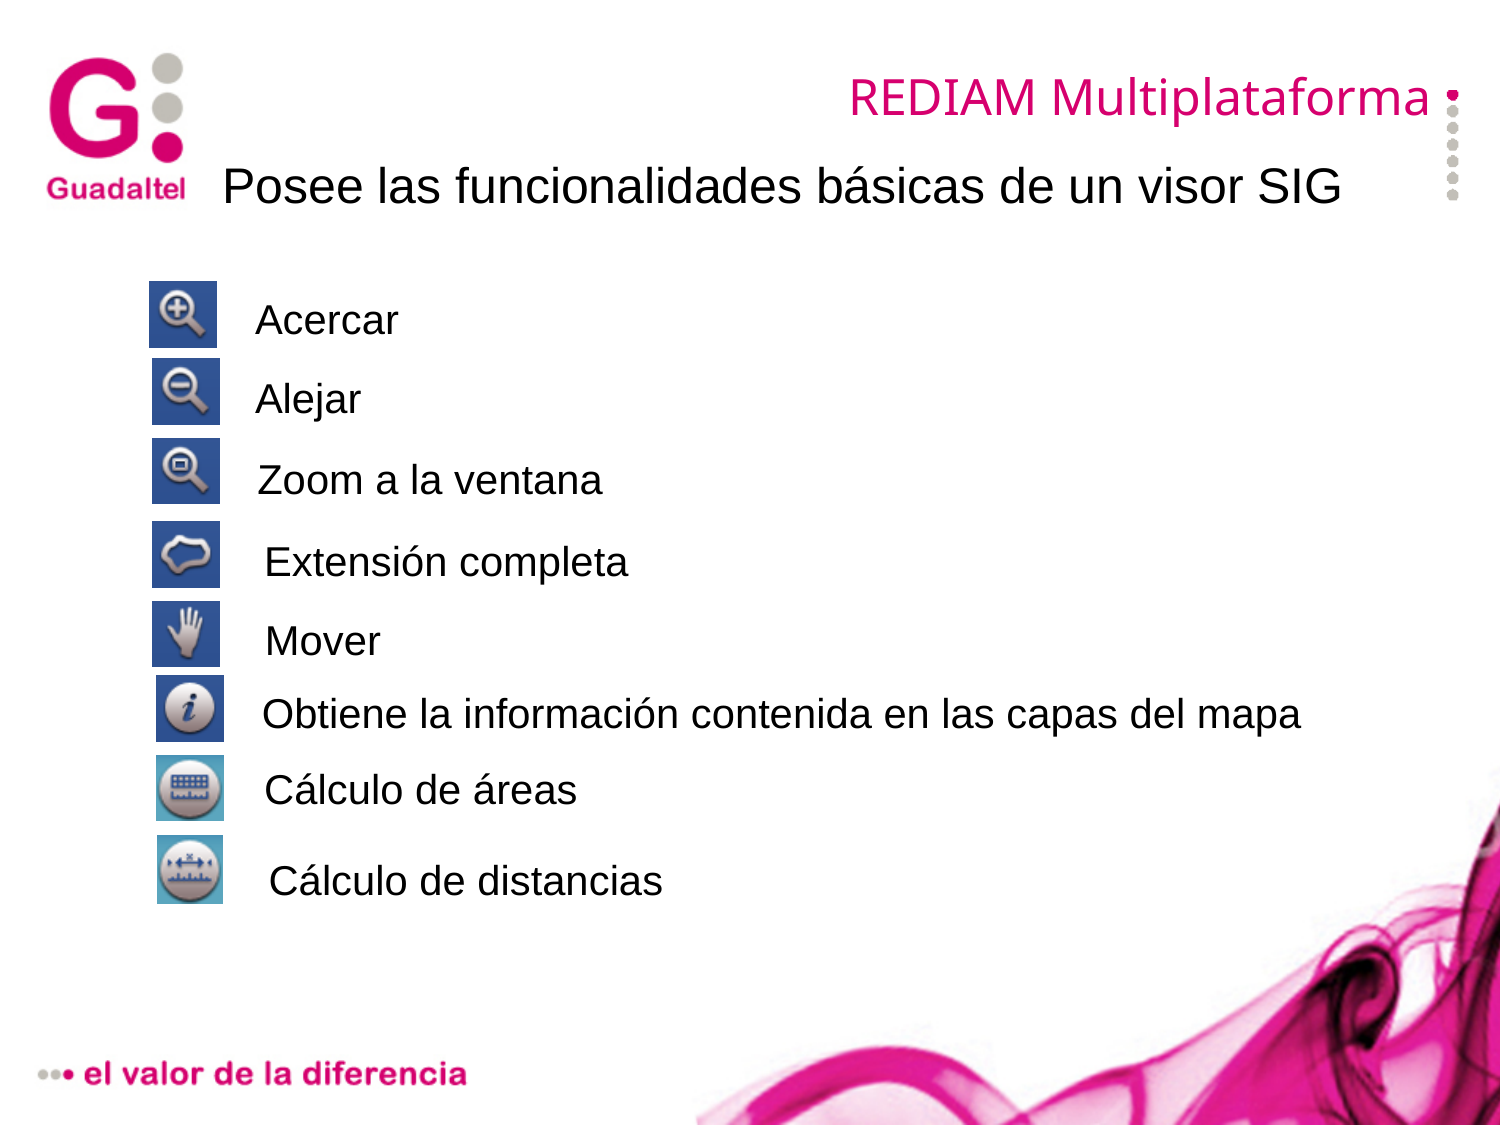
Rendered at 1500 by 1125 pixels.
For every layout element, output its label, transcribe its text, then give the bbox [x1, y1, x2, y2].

text_box Extensión completa [249, 531, 743, 593]
text_box Acercar [240, 289, 478, 351]
text_box Obtiene la información contenida en las capas del mapa [247, 682, 1412, 745]
text_box Cálculo de áreas [249, 759, 730, 822]
text_box Posee las funcionalidades básicas de un visor SIG [207, 150, 1432, 248]
text_box Mover [250, 610, 413, 672]
text_box Zoom a la ventana [242, 449, 730, 512]
text_box REDIAM Multiplataforma [472, 54, 1447, 126]
text_box Alejar [240, 368, 404, 430]
picture [0, 0, 1500, 1125]
text_box Cálculo de distancias [253, 850, 734, 912]
